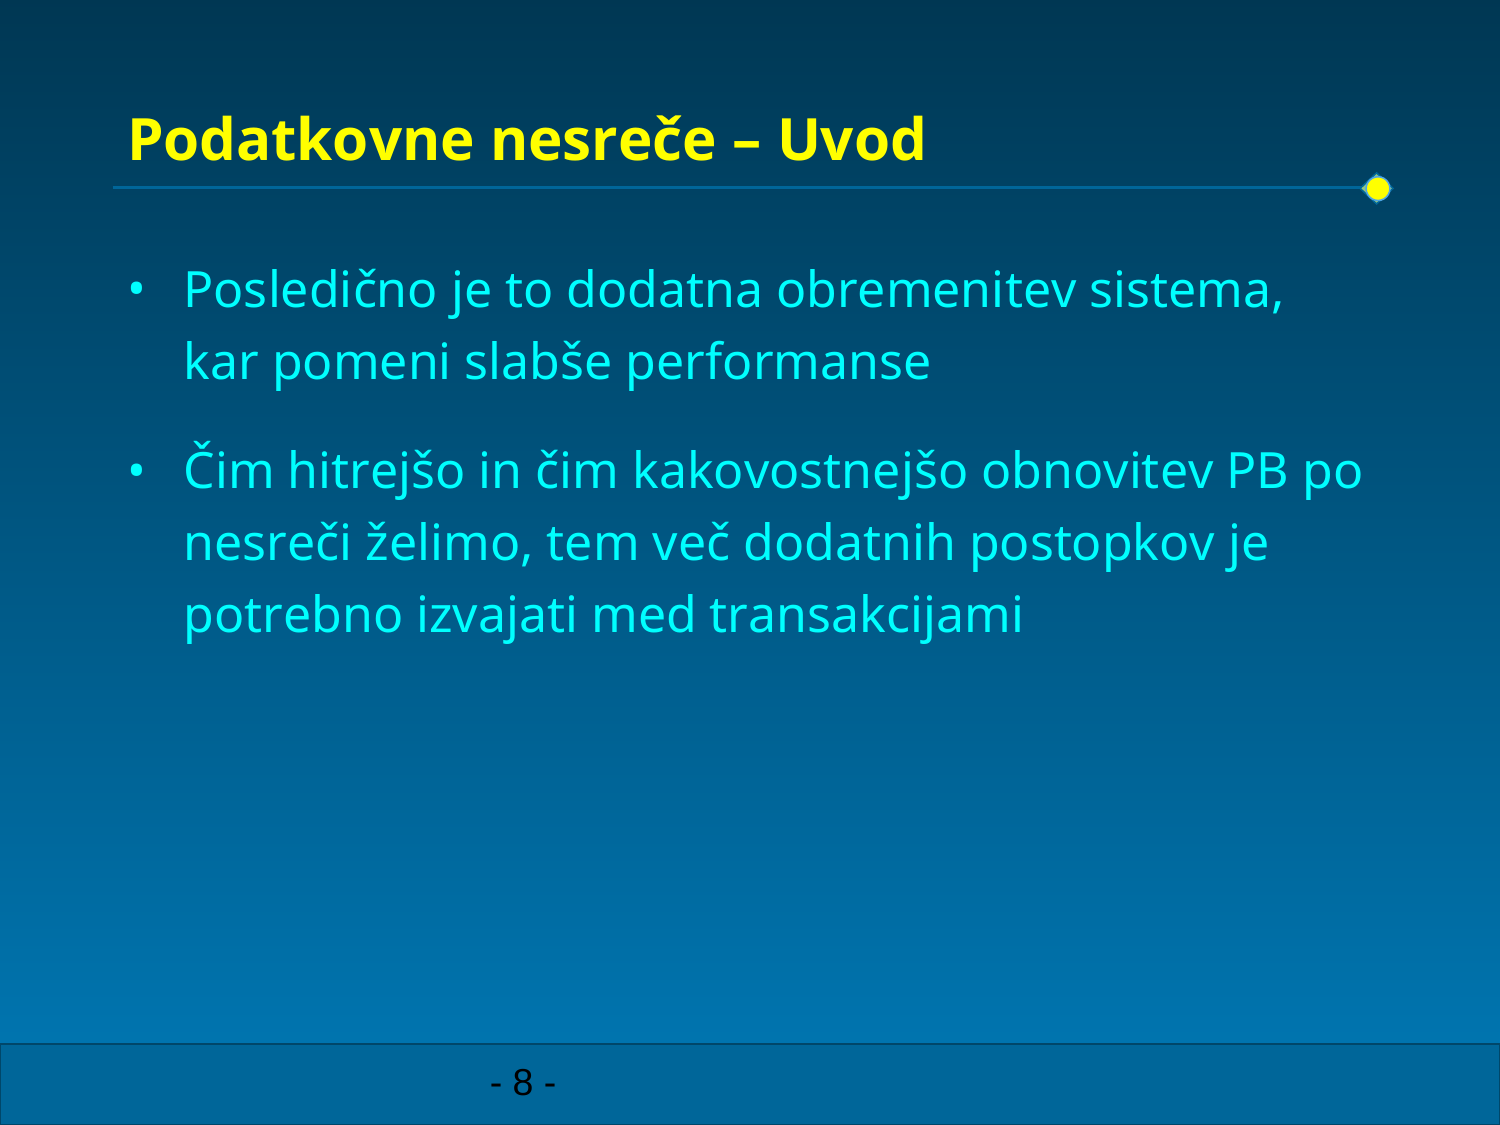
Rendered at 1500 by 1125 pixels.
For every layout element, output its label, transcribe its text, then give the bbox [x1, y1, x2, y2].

list Posledično je to dodatna obremenitev sistema, kar pomeni slabše performanse Čim hitrejšo in čim kakovostnejšo obnovitev PB po nesreči želimo, tem več dodatnih postopkov je potrebno izvajati med transakcijami [112, 237, 1388, 963]
title Podatkovne nesreče – Uvod [112, 94, 1388, 181]
